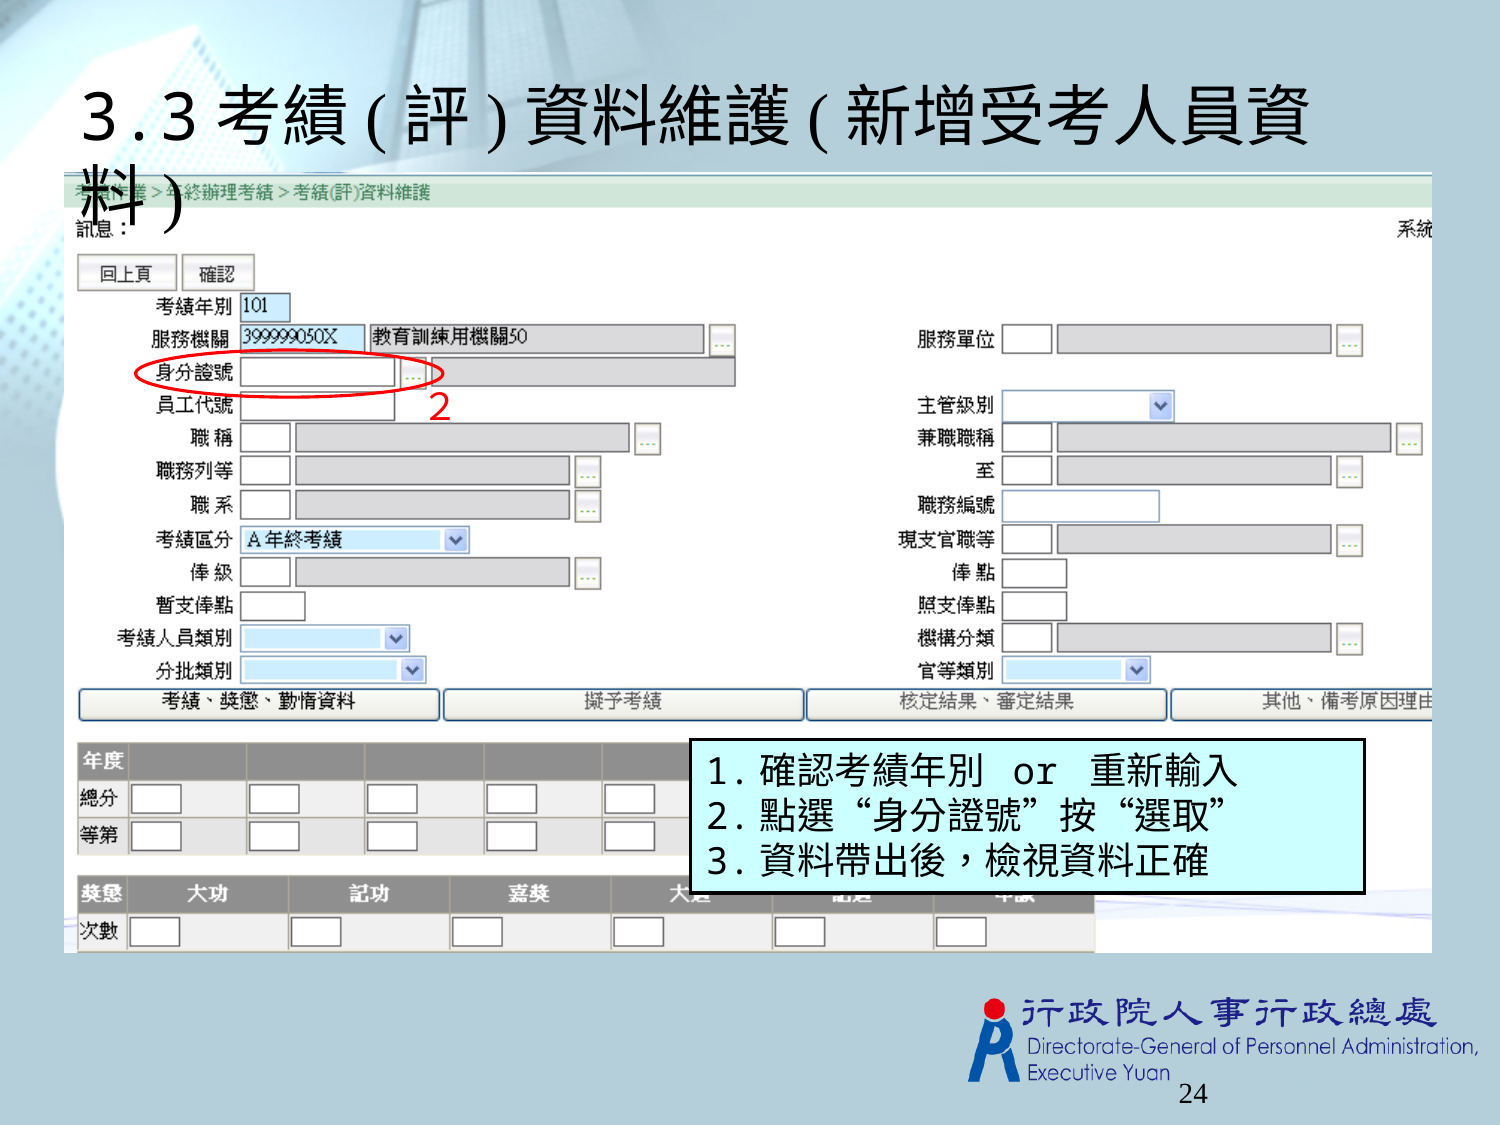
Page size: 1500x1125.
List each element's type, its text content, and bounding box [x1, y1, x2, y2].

text_box 3.3考績(評)資料維護(新增受考人員資料) [65, 66, 1364, 179]
text_box 1.確認考績年別 or 重新輸入 2.點選“身分證號”按“選取” 3.資料帶出後，檢視資料正確 [690, 739, 1365, 893]
text_box ２ [416, 383, 465, 429]
text_box [1163, 1066, 1477, 1125]
picture [64, 172, 1432, 953]
